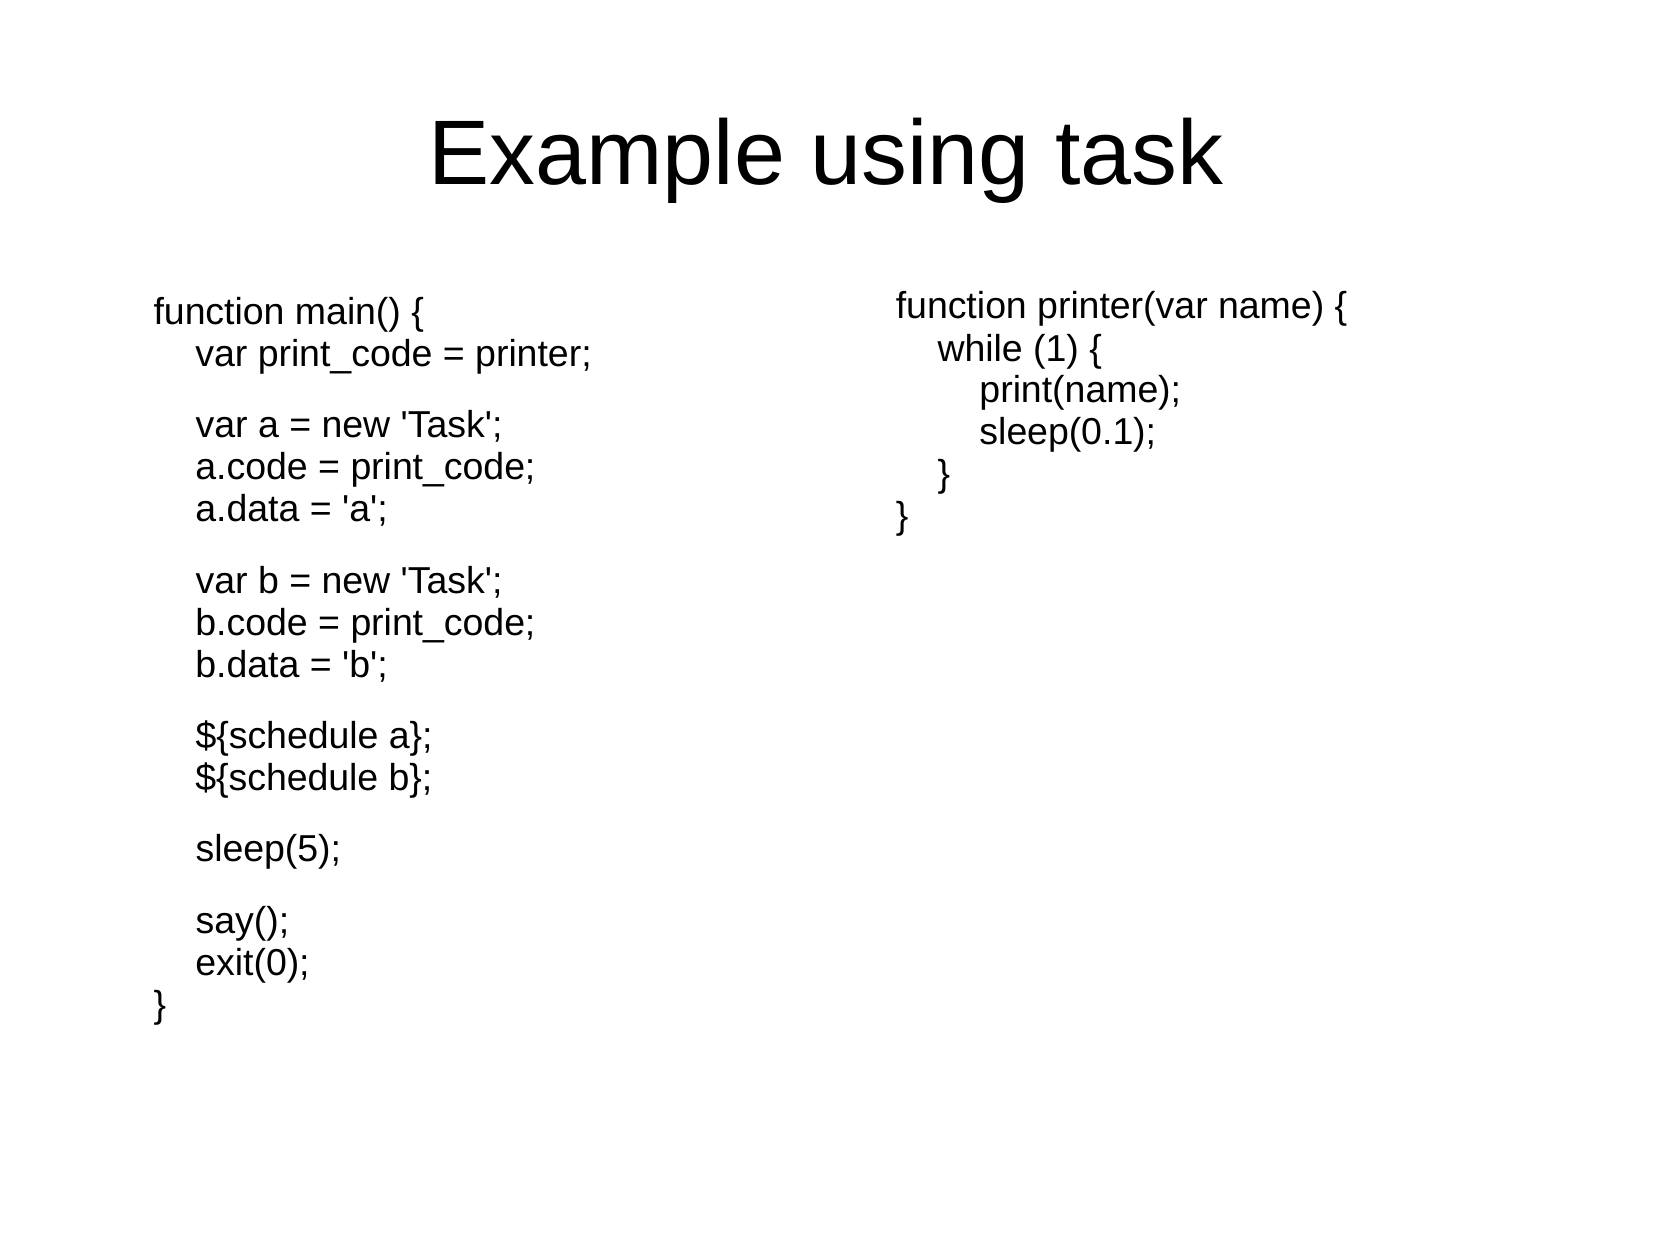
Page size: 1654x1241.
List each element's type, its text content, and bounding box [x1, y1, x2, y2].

list function printer(var name) { while (1) { print(name); sleep(0.1); } } [825, 285, 1568, 1005]
list function main() { var print_code = printer; var a = new 'Task'; a.code = print_code; a.data = 'a'; var b = new 'Task'; b.code = print_code; b.data = 'b'; ${schedule a}; ${schedule b}; sleep(5); say(); exit(0); } [82, 290, 826, 1010]
title Example using task [82, 49, 1571, 257]
